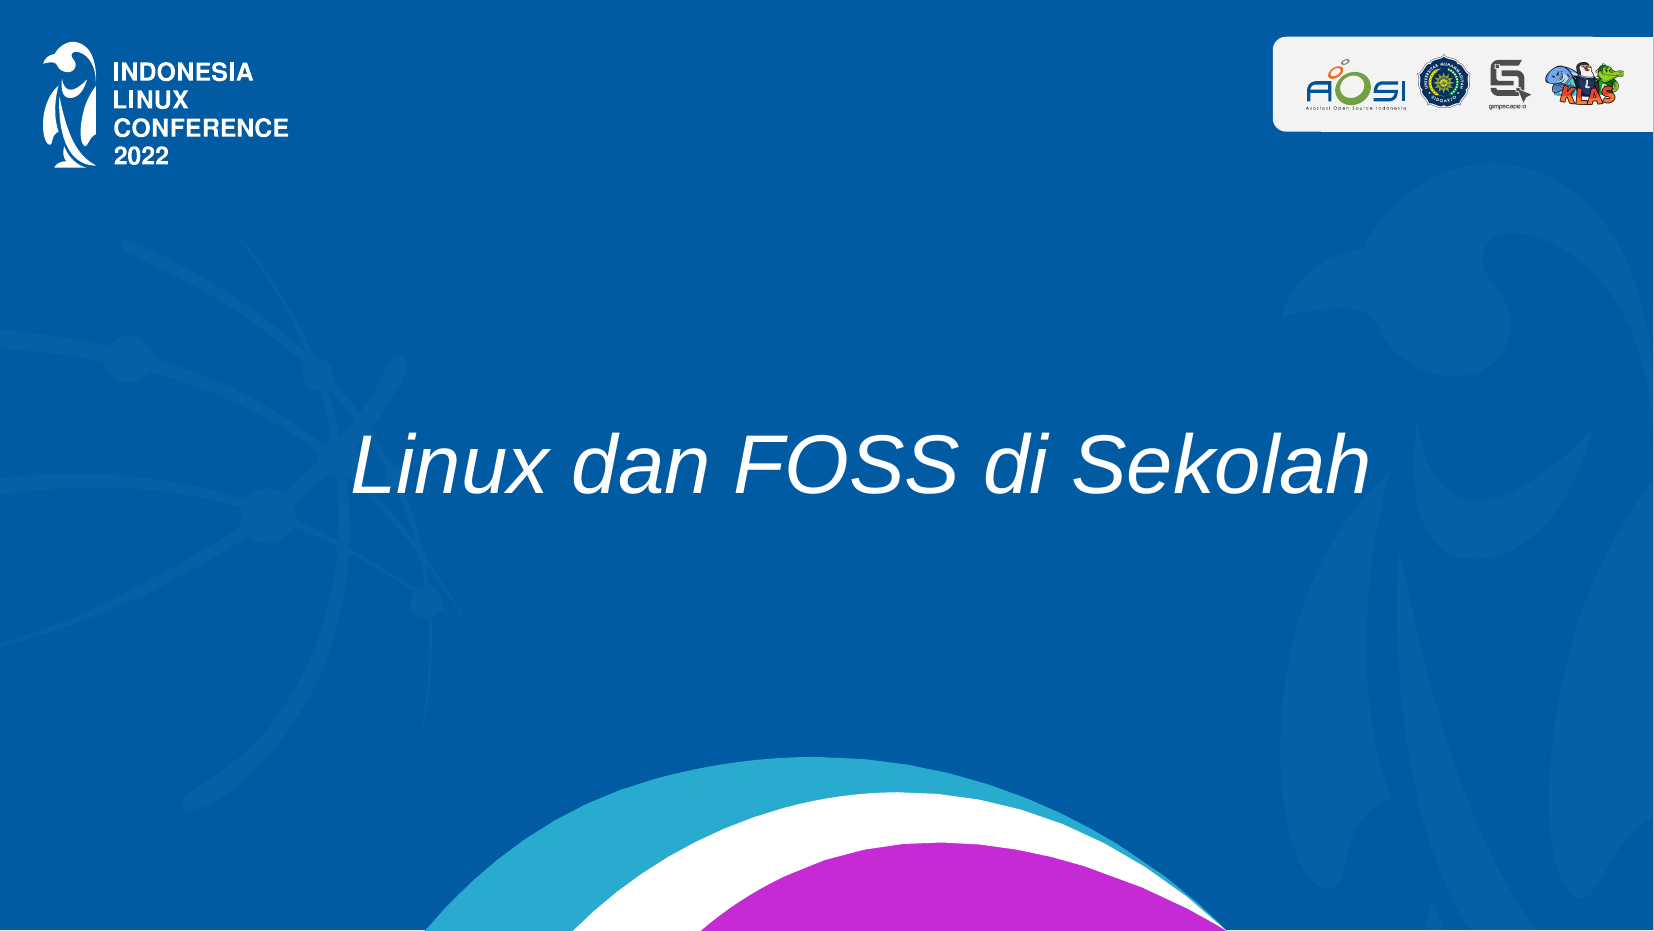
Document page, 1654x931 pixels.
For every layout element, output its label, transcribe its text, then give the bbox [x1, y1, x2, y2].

picture [1417, 54, 1471, 108]
text_box Linux dan FOSS di Sekolah [187, 255, 1501, 676]
picture [1545, 62, 1624, 105]
text_box [424, 756, 1227, 931]
